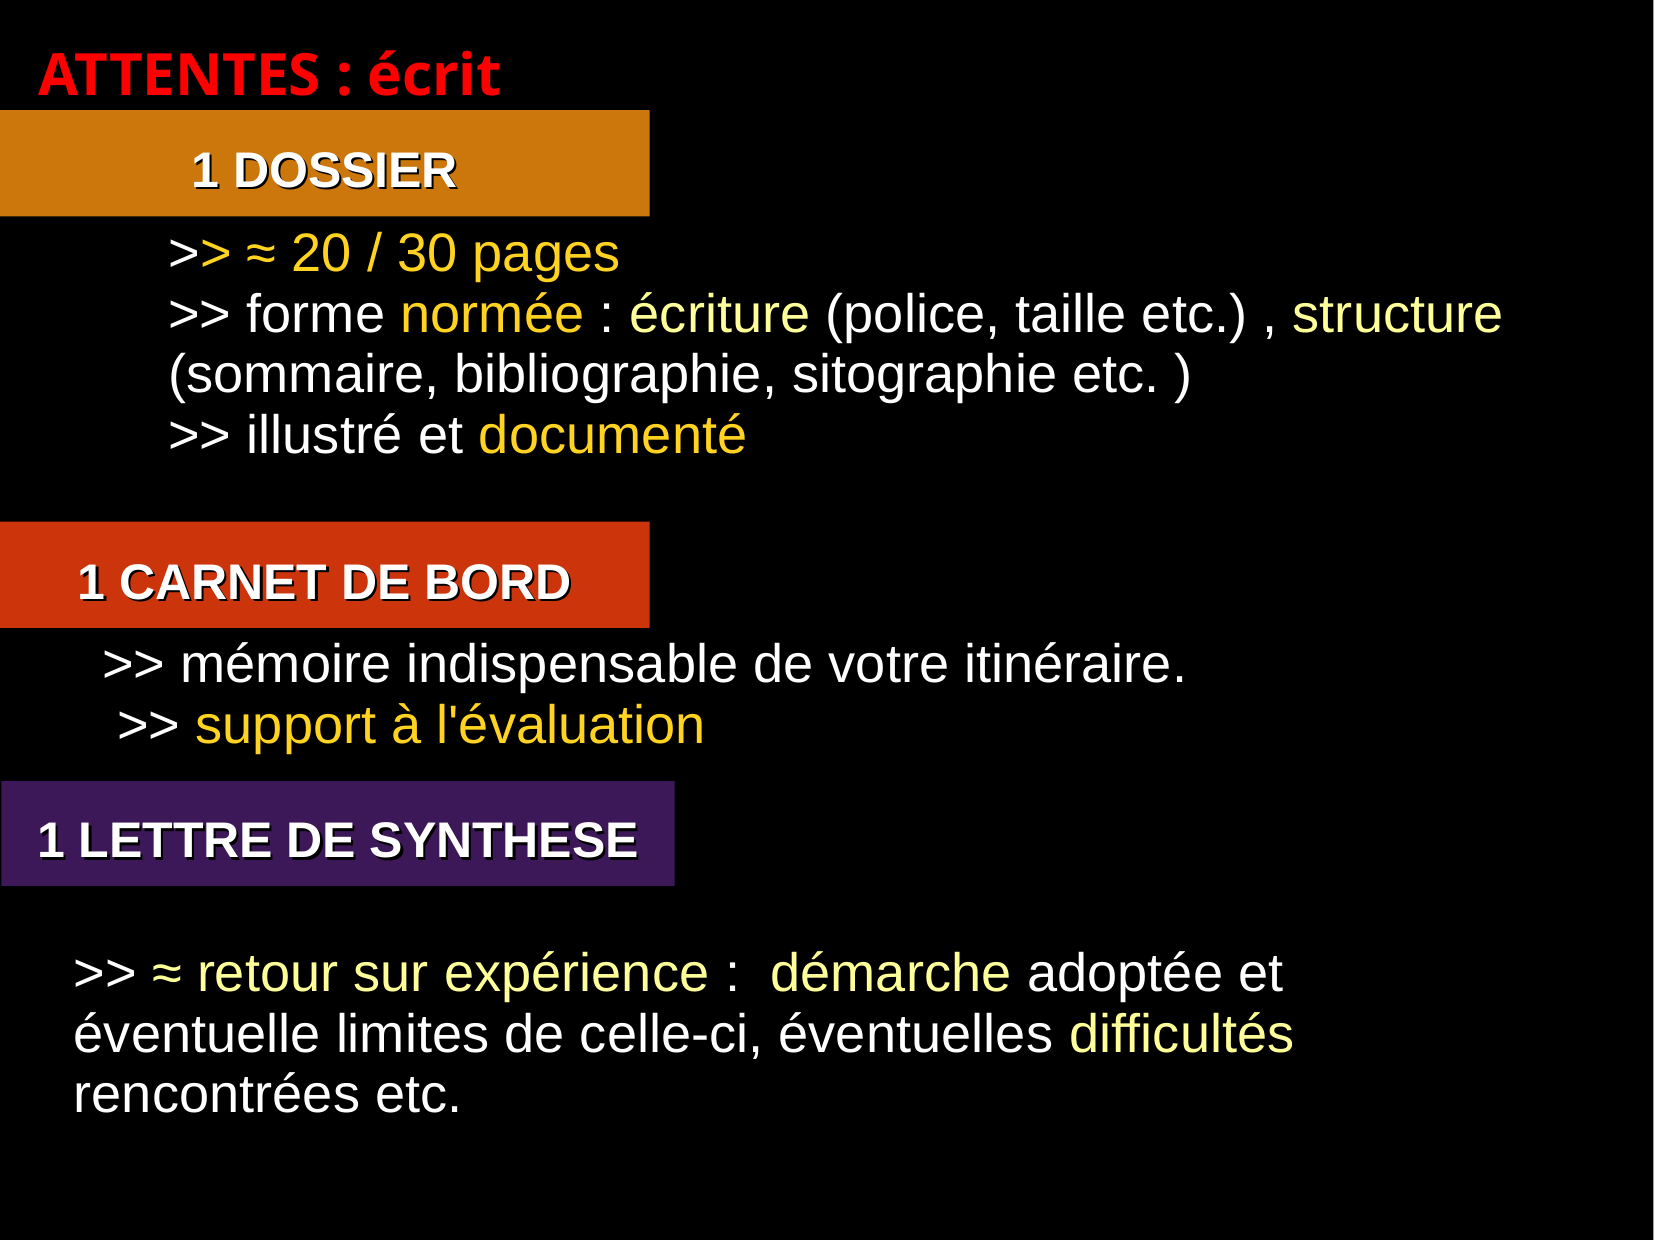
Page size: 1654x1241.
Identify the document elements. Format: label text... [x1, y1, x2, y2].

text_box 1 CARNET DE BORD [0, 521, 650, 628]
text_box >> mémoire indispensable de votre itinéraire. >> support à l'évaluation [87, 626, 1456, 772]
text_box >> ≈ retour sur expérience : démarche adoptée et éventuelle limites de celle-ci, éventuelles difficultés rencontrées etc. [59, 935, 1426, 1170]
text_box 1 LETTRE DE SYNTHESE [1, 781, 675, 886]
text_box 1 DOSSIER [0, 110, 650, 217]
text_box ATTENTES : écrit [23, 25, 768, 131]
text_box >> ≈ 20 / 30 pages >> forme normée : écriture (police, taille etc.) , structure (sommaire, bibliographie, sitographie etc. ) >> illustré et documenté [153, 215, 1607, 473]
